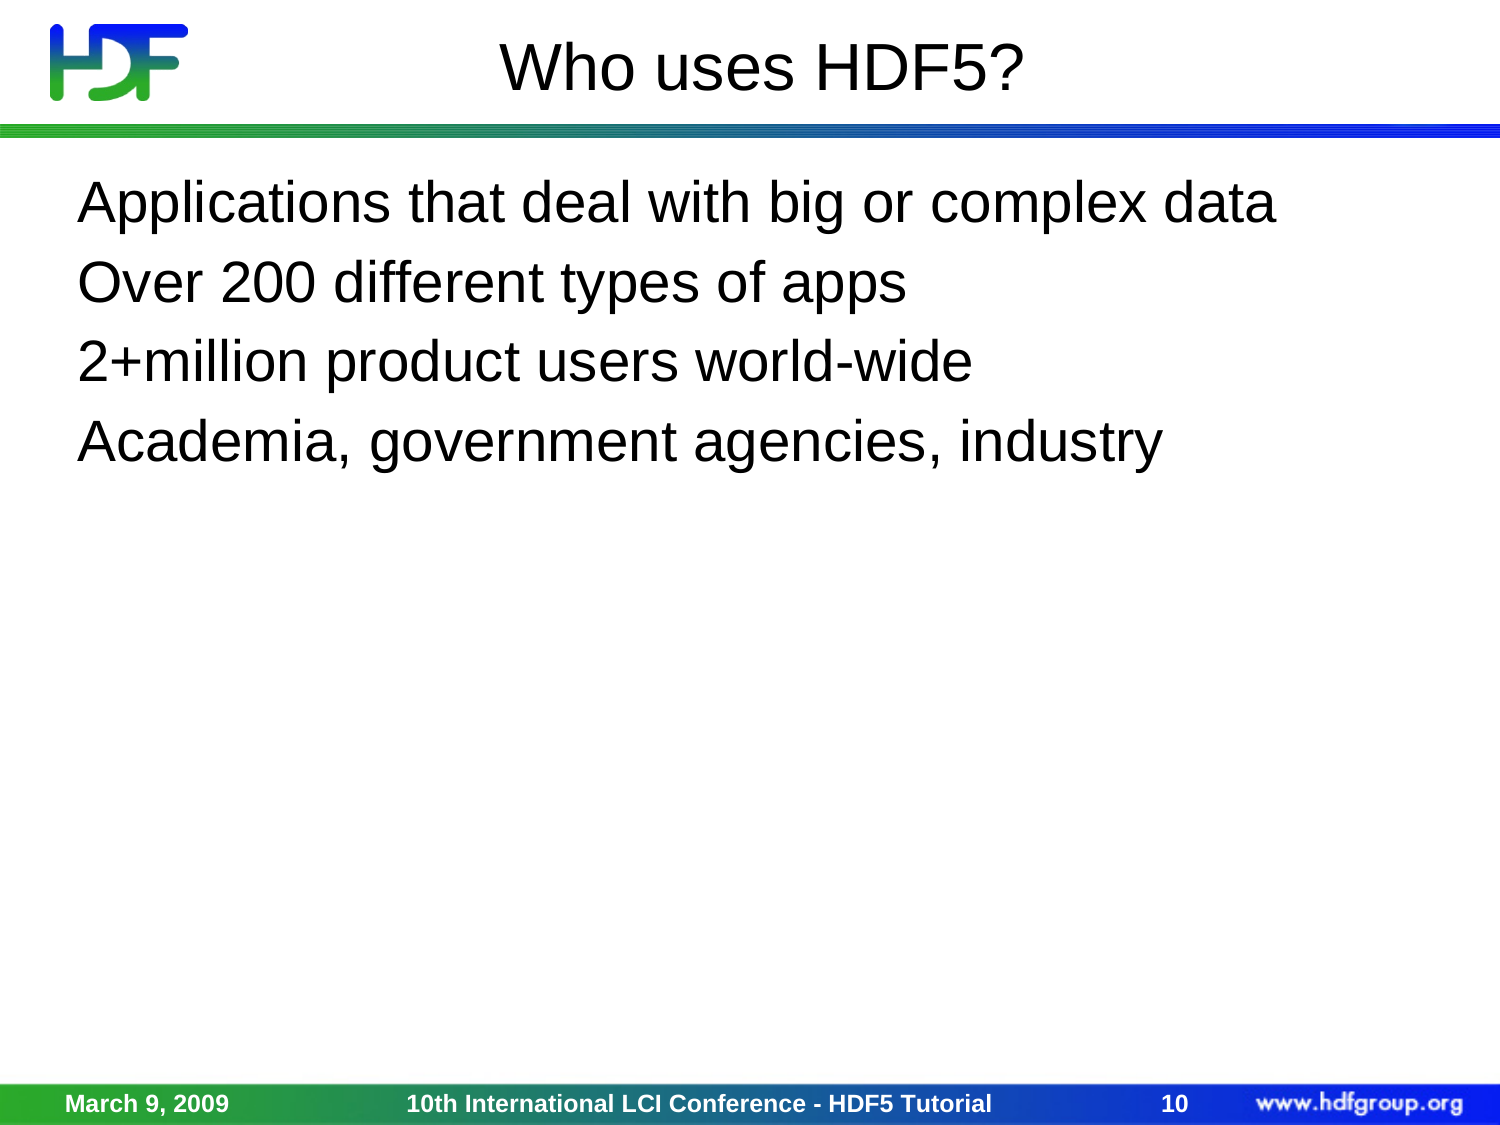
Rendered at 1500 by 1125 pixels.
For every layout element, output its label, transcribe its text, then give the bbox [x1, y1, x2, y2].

text_box March 9, 2009 [49, 1087, 374, 1125]
list Applications that deal with big or complex data Over 200 different types of apps 2+million product users world-wide Academia, government agencies, industry [62, 162, 1450, 1063]
text_box <number> [1112, 1087, 1238, 1125]
text_box 10th International LCI Conference - HDF5 Tutorial [374, 1087, 1026, 1125]
picture [0, 0, 1500, 1125]
title Who uses HDF5? [187, 22, 1338, 113]
